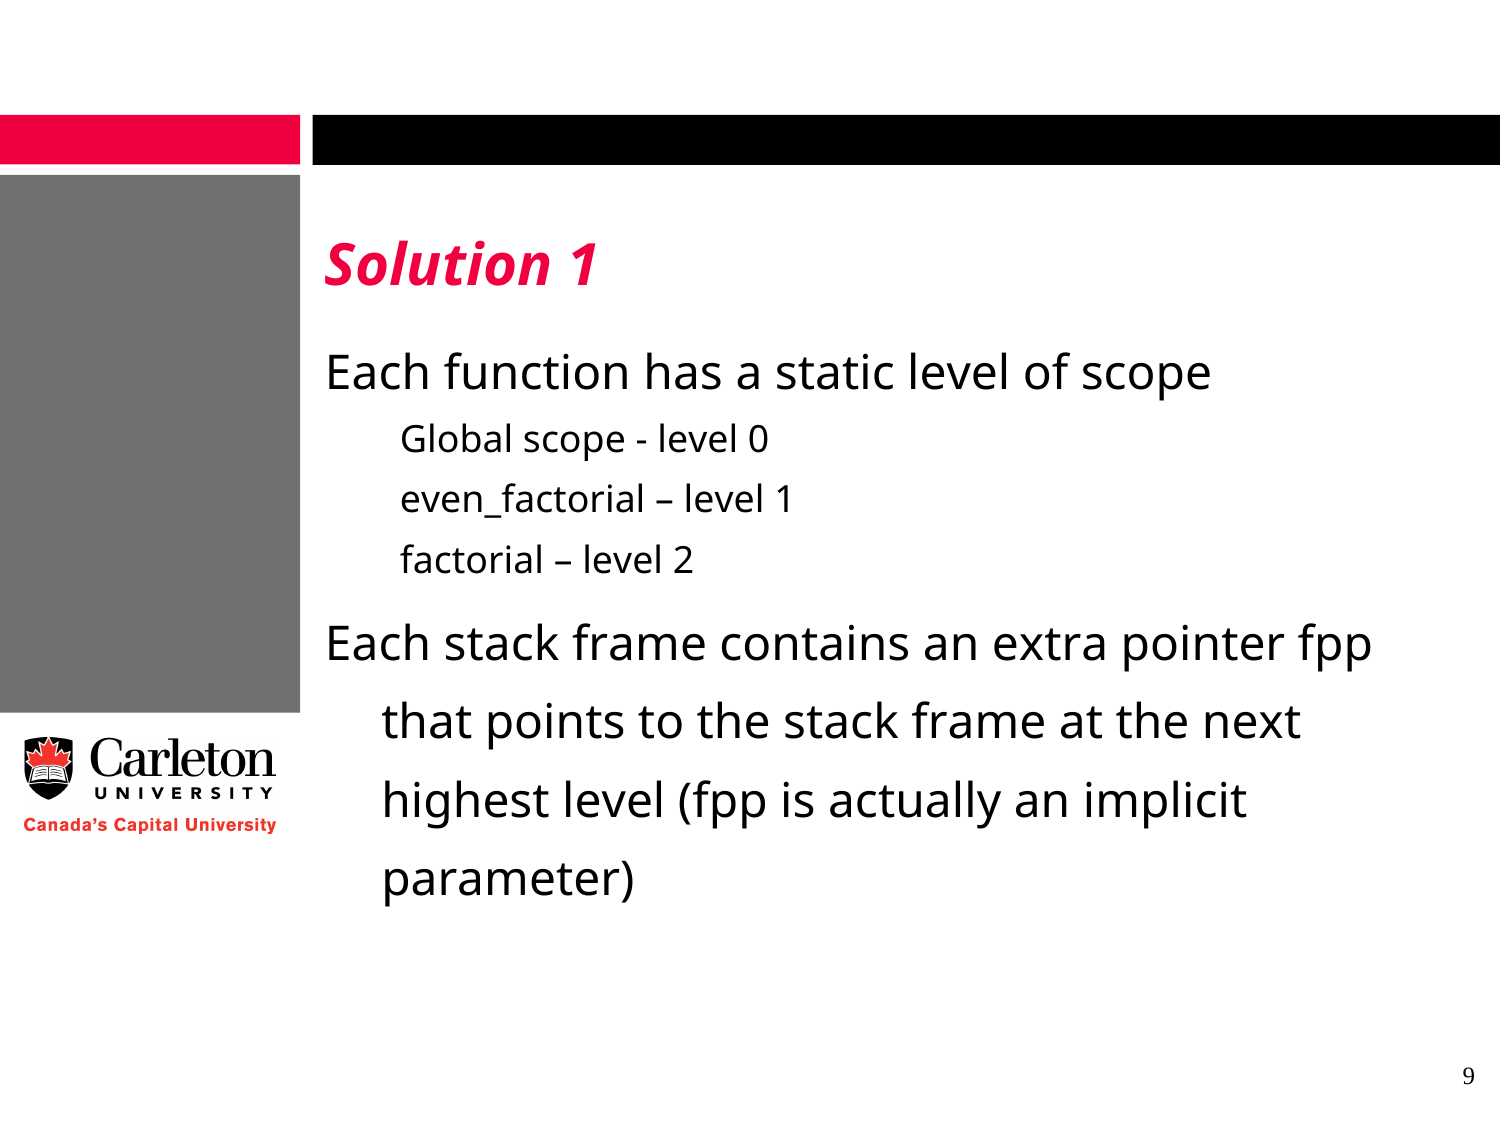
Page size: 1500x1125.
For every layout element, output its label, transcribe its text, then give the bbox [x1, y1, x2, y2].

title Solution 1 [324, 194, 1450, 324]
list Each function has a static level of scope Global scope - level 0 even_factorial – level 1 factorial – level 2 Each stack frame contains an extra pointer fpp that points to the stack frame at the next highest level (fpp is actually an implicit parameter) [324, 324, 1450, 1036]
picture [24, 737, 276, 834]
